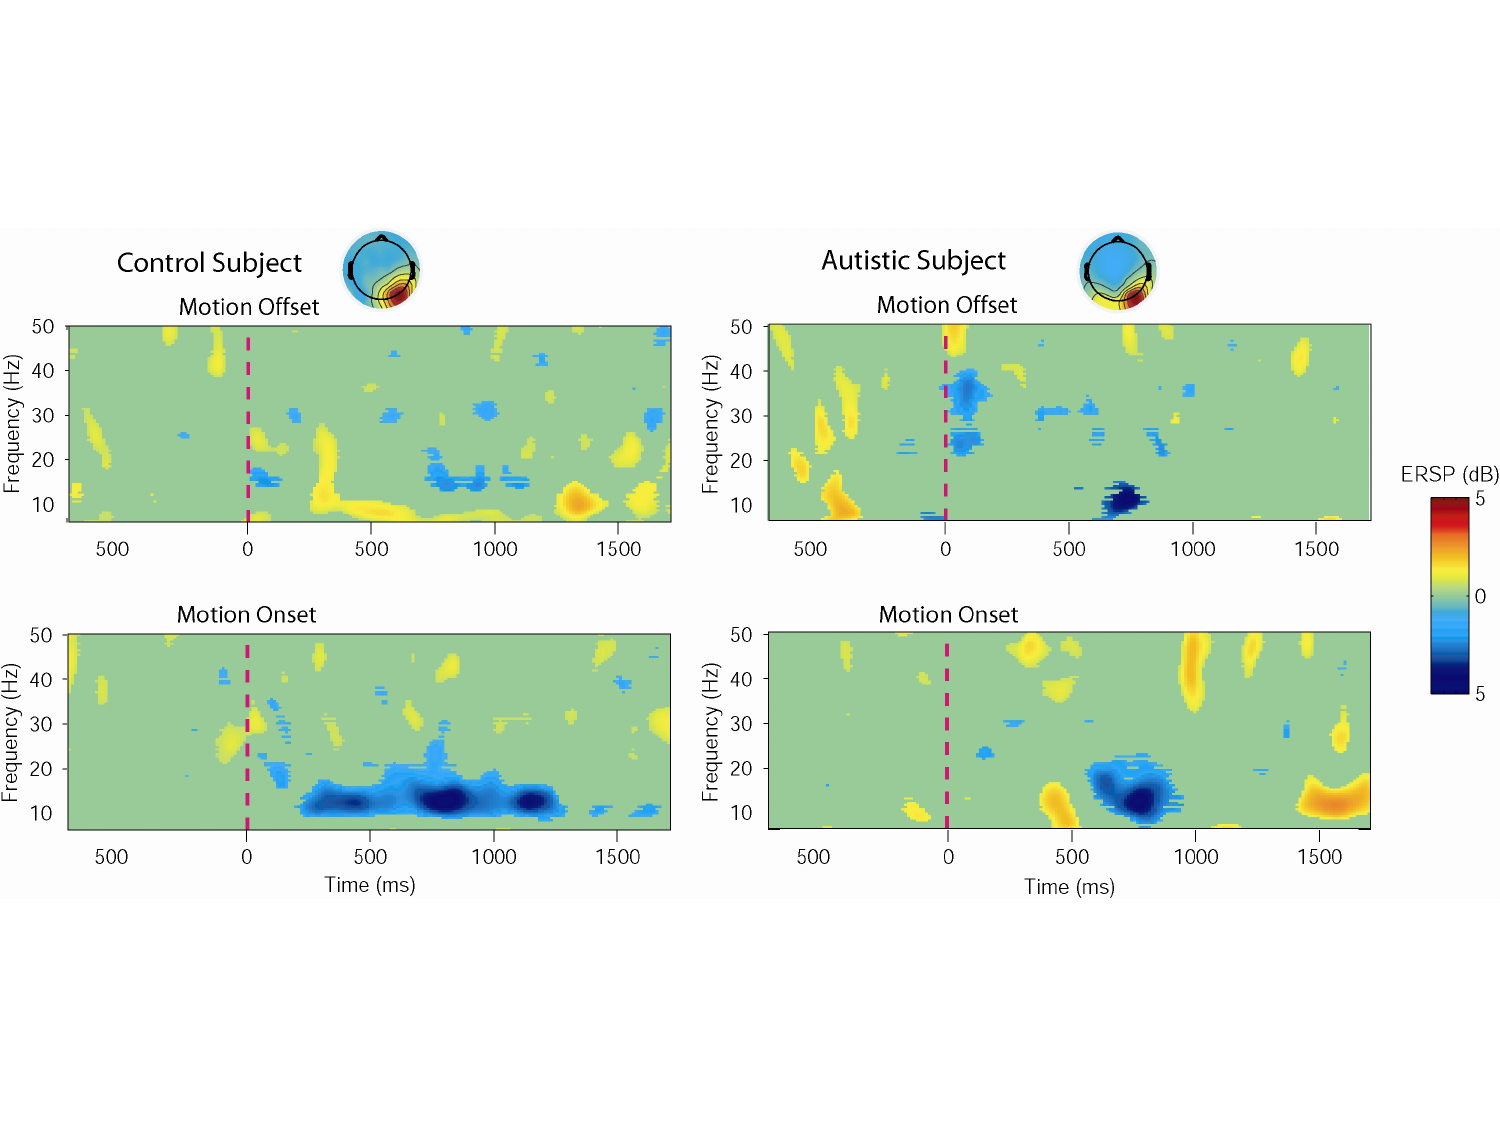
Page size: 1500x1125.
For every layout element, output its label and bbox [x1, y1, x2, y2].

picture [0, 228, 1500, 899]
